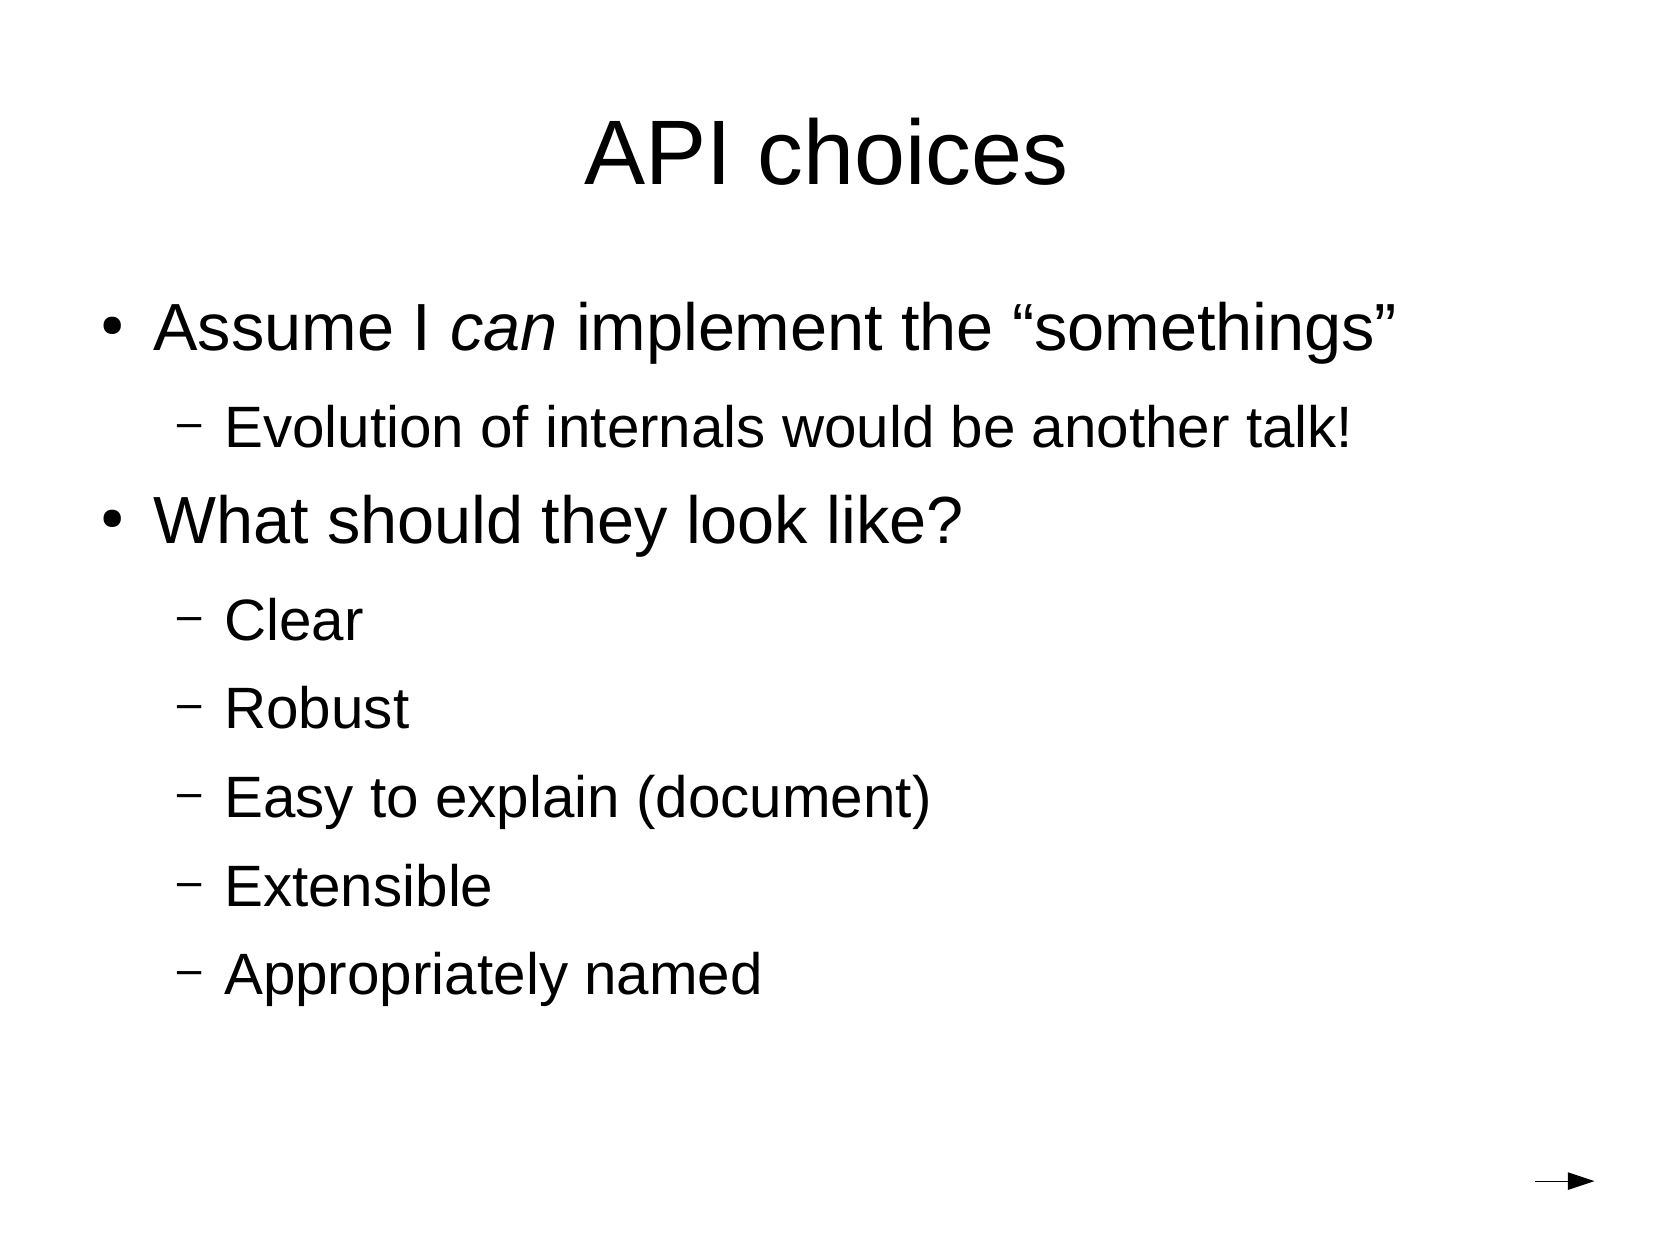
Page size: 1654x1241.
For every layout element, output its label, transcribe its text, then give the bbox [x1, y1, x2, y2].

title API choices [82, 56, 1571, 250]
list Assume I can implement the “somethings” Evolution of internals would be another talk! What should they look like? Clear Robust Easy to explain (document) Extensible Appropriately named [82, 290, 1571, 1094]
